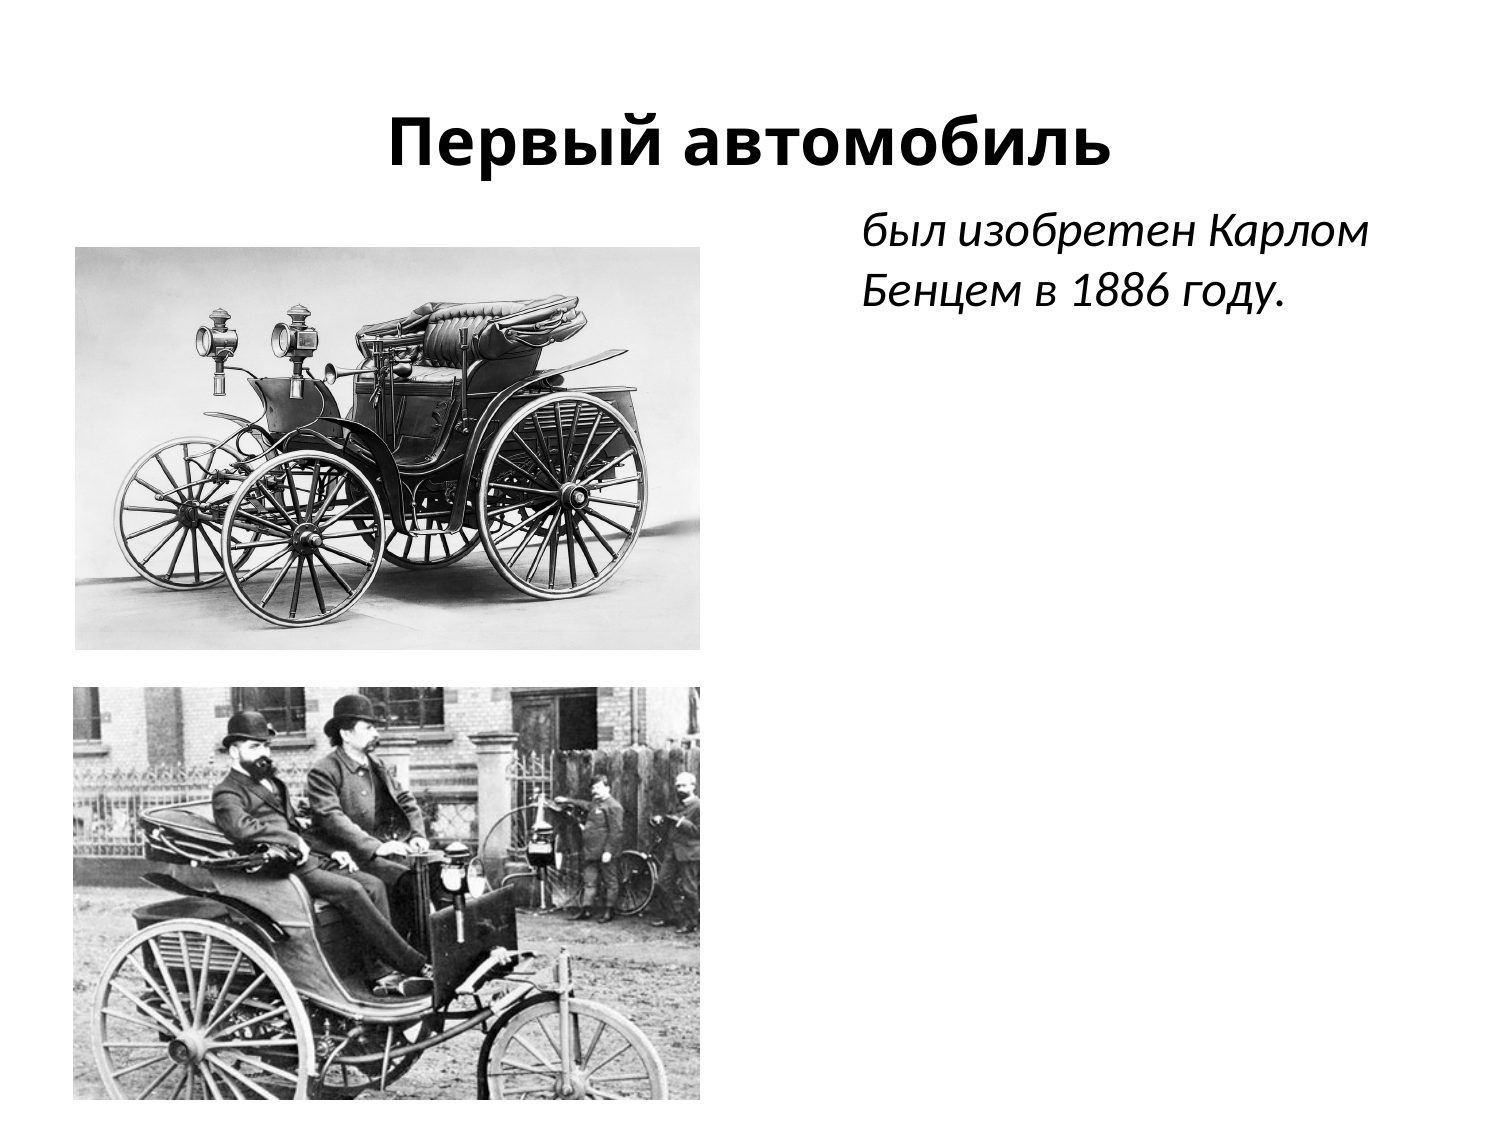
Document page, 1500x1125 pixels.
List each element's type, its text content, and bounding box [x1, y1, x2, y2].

title Первый автомобиль [75, 45, 1426, 233]
list был изобретен Карлом Бенцем в 1886 году. [774, 188, 1450, 1125]
picture [75, 247, 700, 651]
picture [73, 687, 700, 1101]
